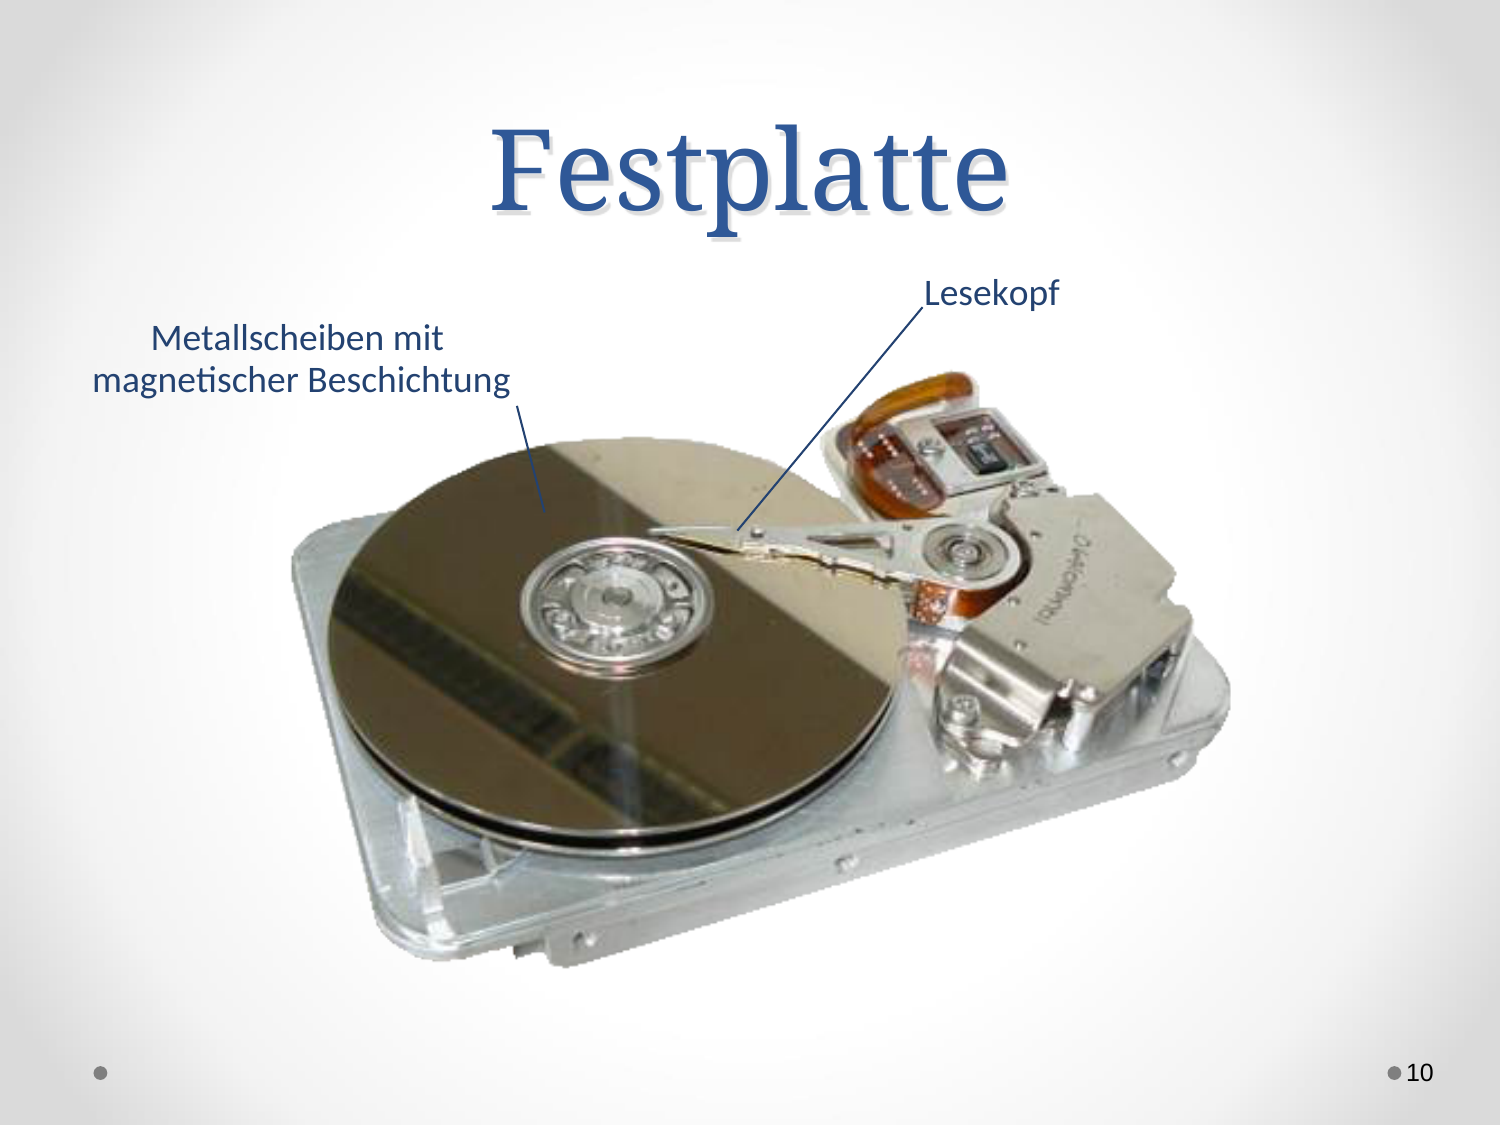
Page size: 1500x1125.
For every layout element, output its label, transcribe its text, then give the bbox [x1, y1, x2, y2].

text_box Lesekopf [737, 260, 1092, 531]
text_box <Nummer> [1401, 1042, 1494, 1103]
title Festplatte [75, 104, 1426, 242]
text_box Metallscheiben mit magnetischer Beschichtung [67, 302, 545, 513]
picture [0, 0, 1500, 1125]
